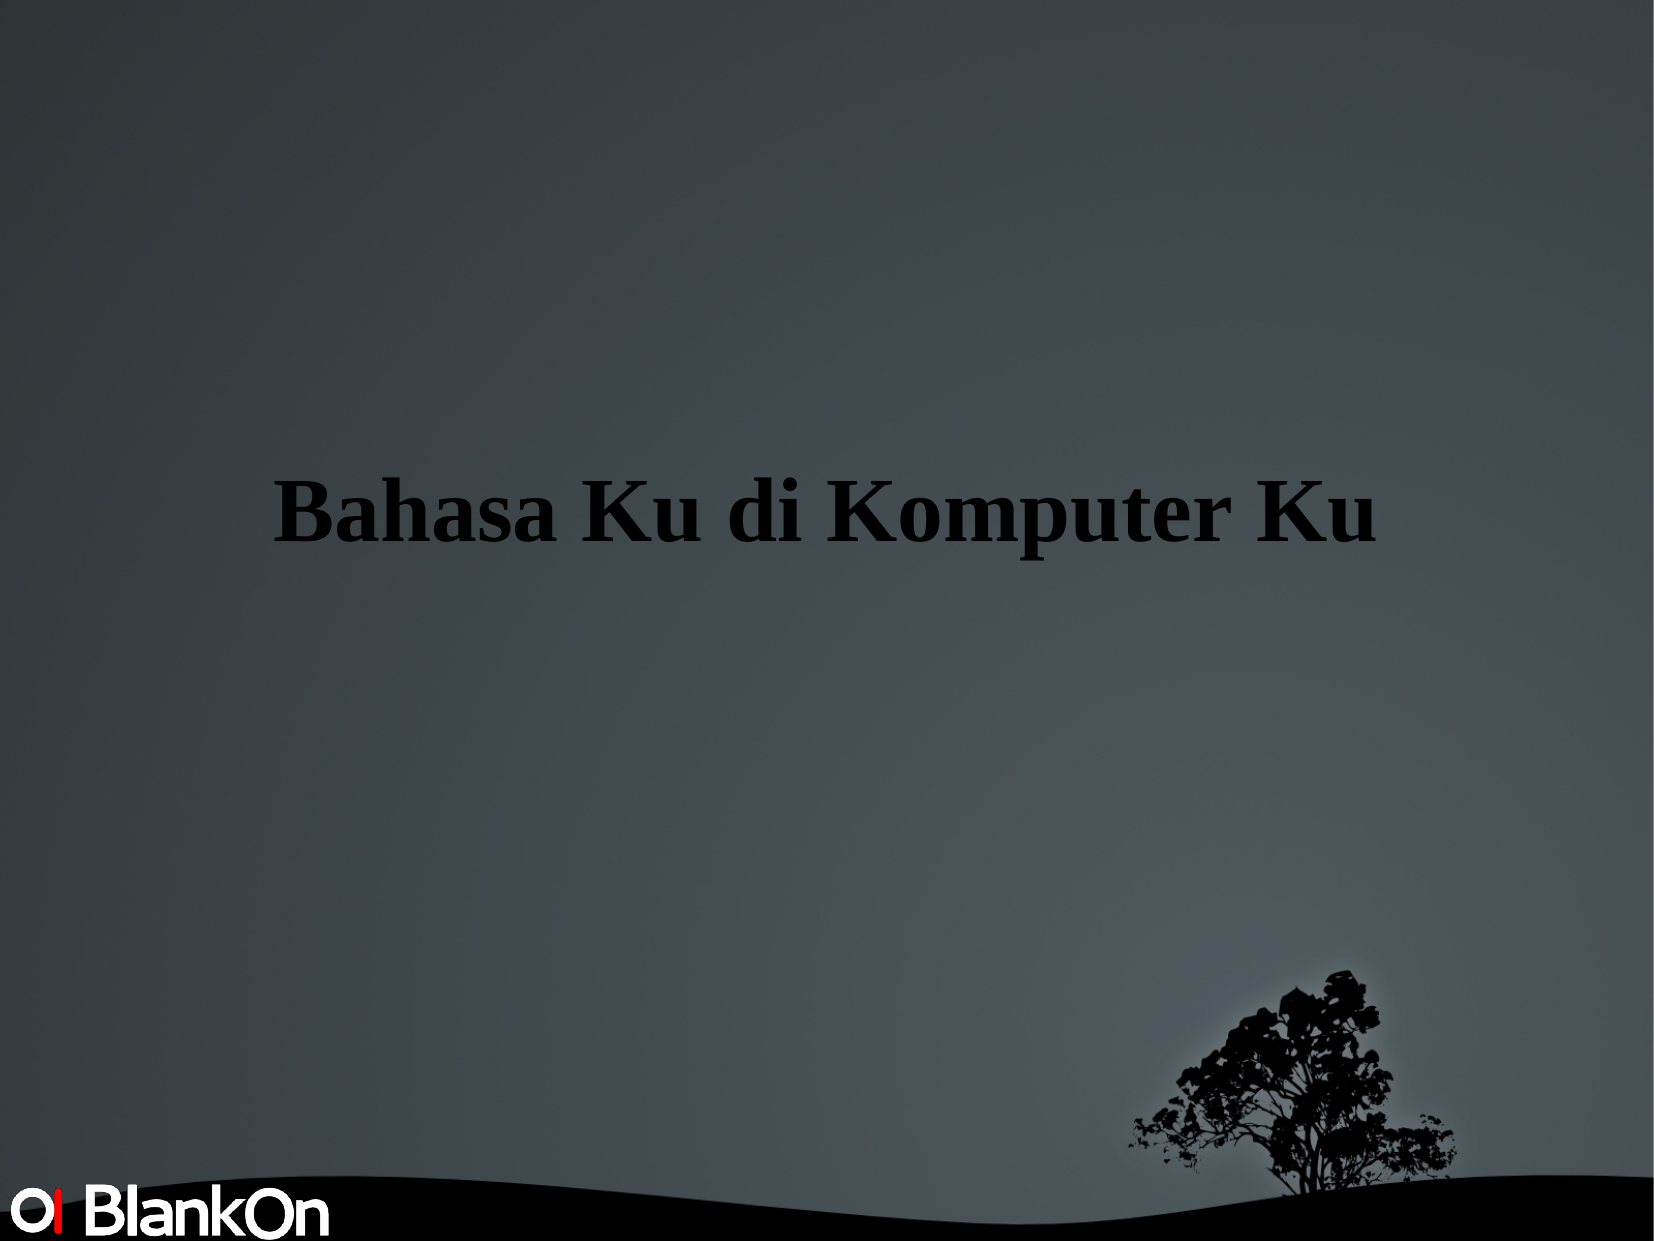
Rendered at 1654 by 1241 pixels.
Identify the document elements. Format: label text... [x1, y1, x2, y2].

picture [0, 0, 1654, 1241]
title Bahasa Ku di Komputer Ku [82, 407, 1571, 615]
